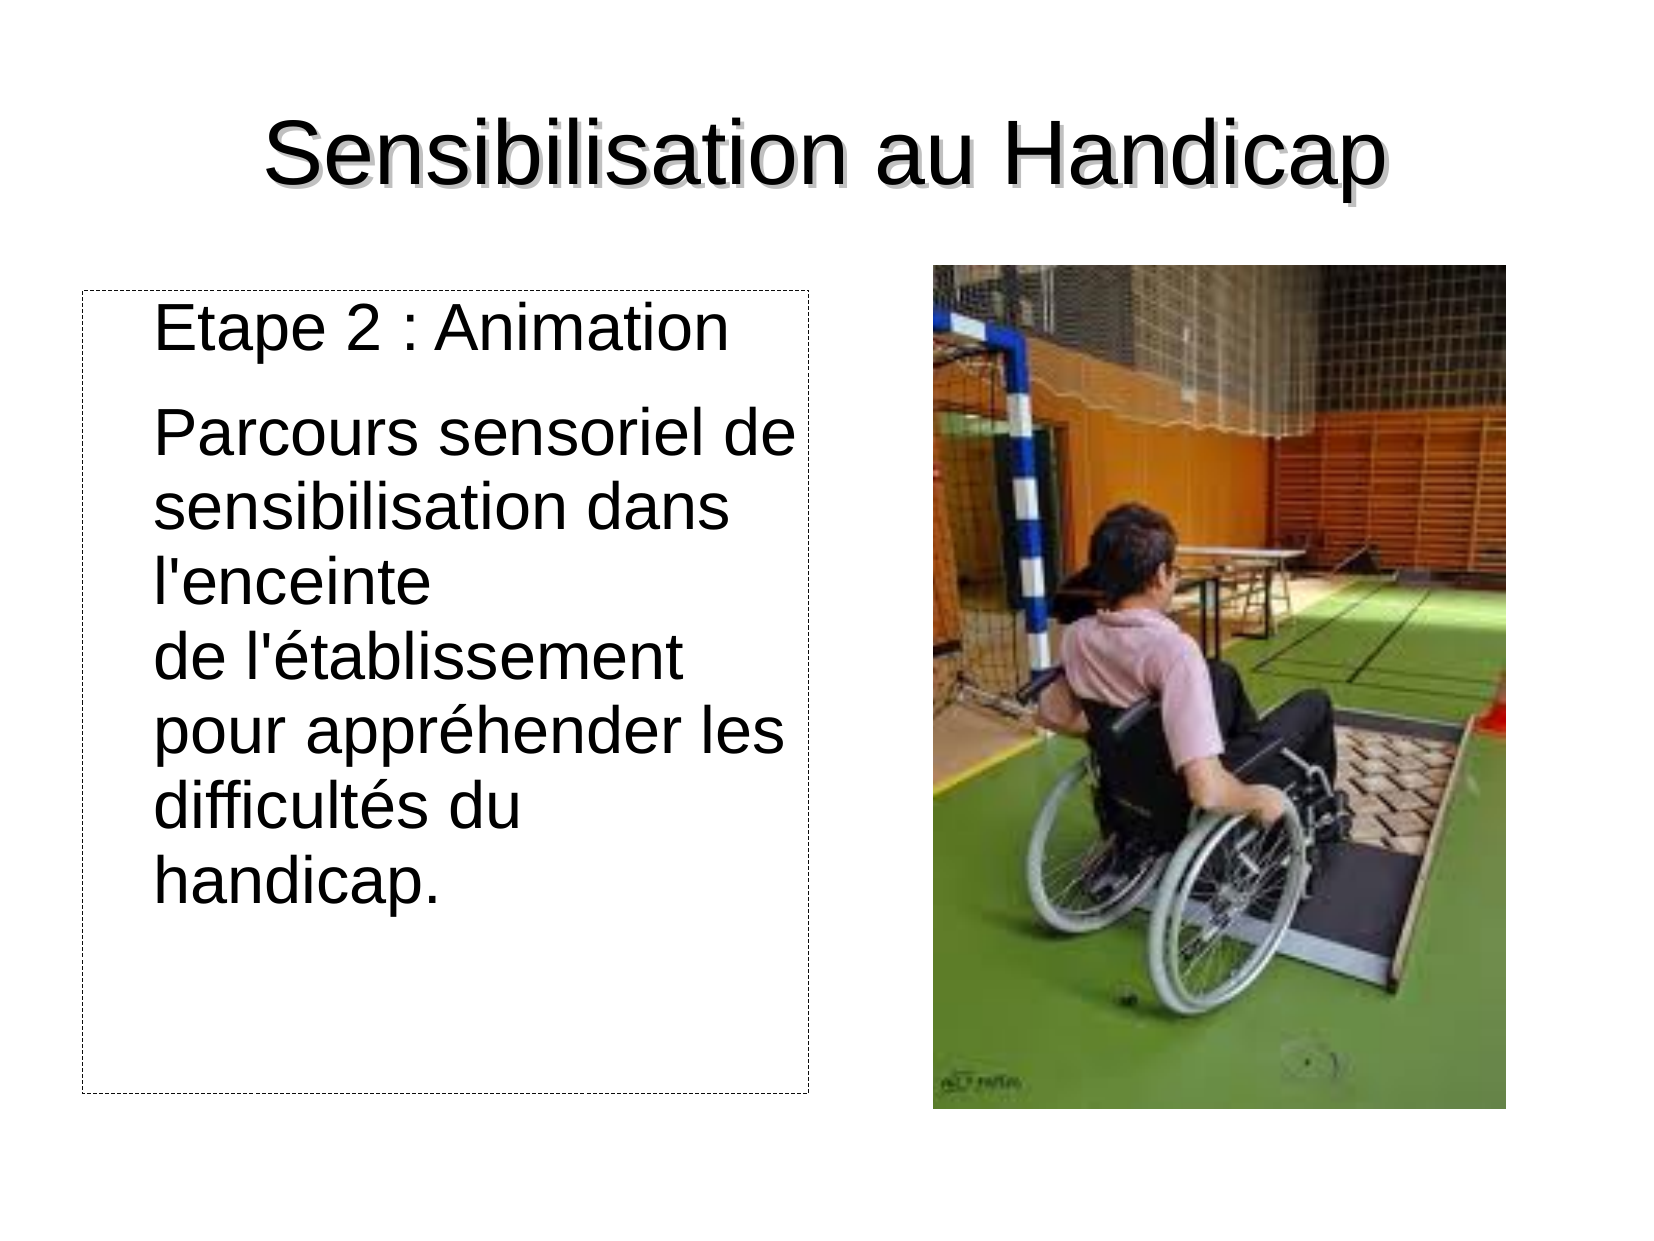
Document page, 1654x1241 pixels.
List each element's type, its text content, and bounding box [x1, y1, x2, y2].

picture [933, 265, 1506, 1109]
list Etape 2 : Animation Parcours sensoriel de sensibilisation dans l'enceinte de l'établissement pour appréhender les difficultés du handicap. [82, 290, 809, 1094]
title Sensibilisation au Handicap [82, 49, 1571, 257]
